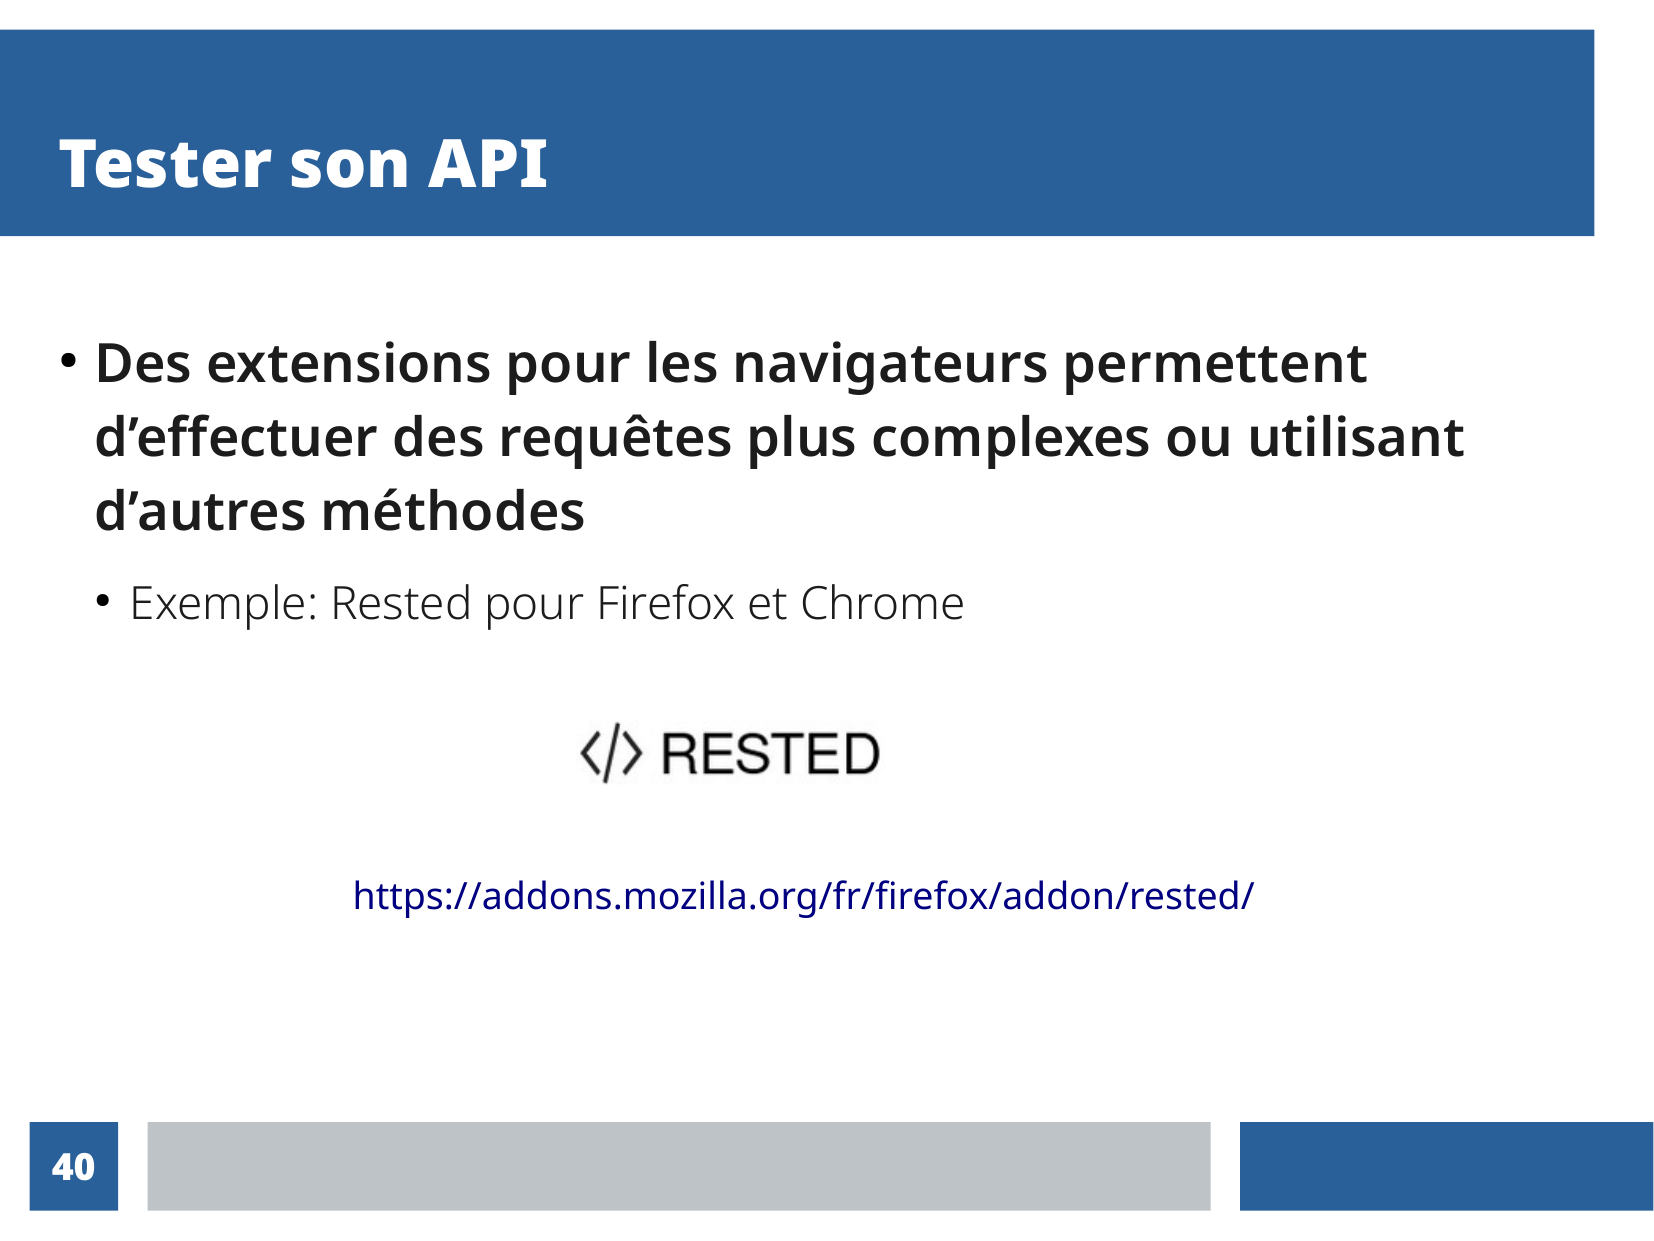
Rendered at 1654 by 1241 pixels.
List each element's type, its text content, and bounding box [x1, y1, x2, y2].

text_box https://addons.mozilla.org/fr/firefox/addon/rested/ [94, 862, 1524, 921]
picture [576, 708, 886, 793]
list Des extensions pour les navigateurs permettent d’effectuer des requêtes plus complexes ou utilisant d’autres méthodes Exemple: Rested pour Firefox et Chrome [59, 324, 1565, 745]
title Tester son API [59, 59, 1595, 207]
